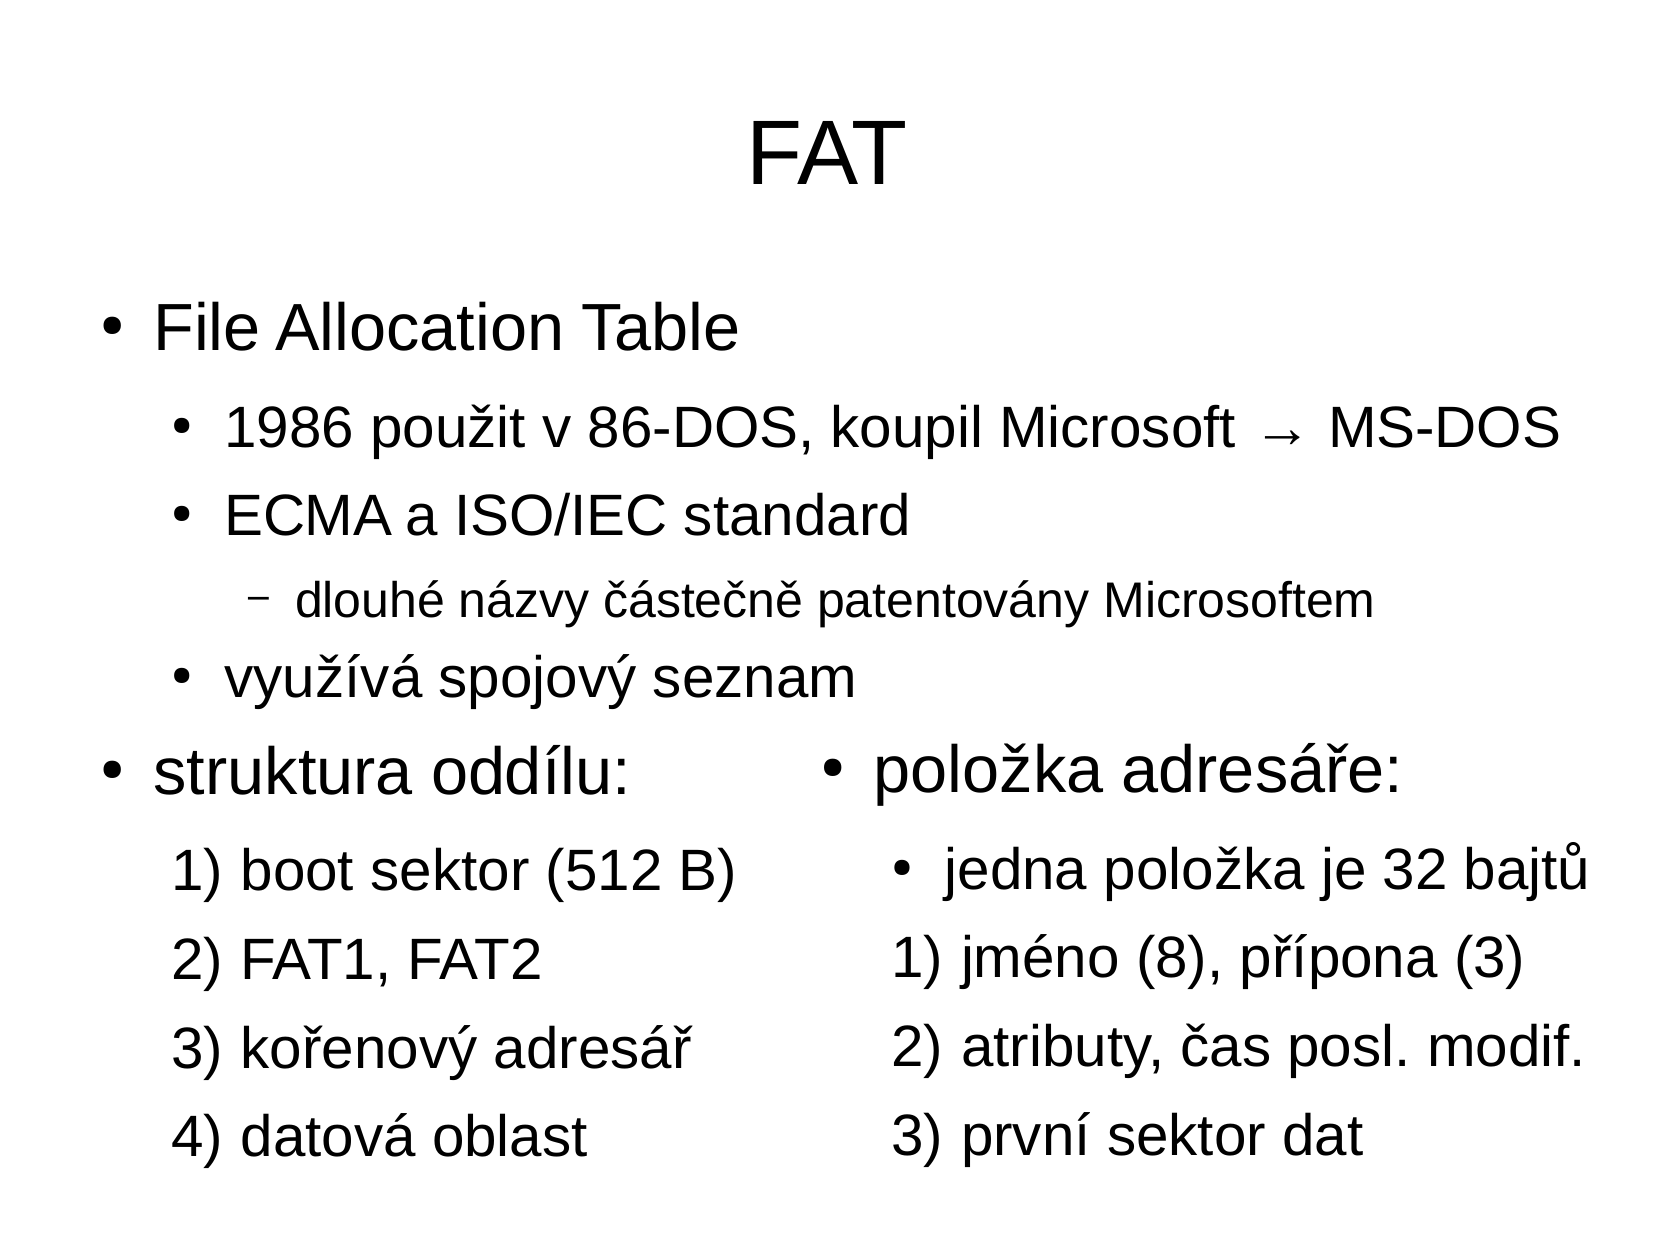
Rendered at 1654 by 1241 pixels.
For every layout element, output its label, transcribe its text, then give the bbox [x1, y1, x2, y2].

list položka adresáře: jedna položka je 32 bajtů jméno (8), přípona (3) atributy, čas posl. modif. první sektor dat [803, 732, 1642, 1210]
title FAT [82, 56, 1571, 250]
list File Allocation Table 1986 použit v 86-DOS, koupil Microsoft → MS-DOS ECMA a ISO/IEC standard dlouhé názvy částečně patentovány Microsoftem využívá spojový seznam struktura oddílu: boot sektor (512 B) FAT1, FAT2 kořenový adresář datová oblast [82, 290, 1571, 1170]
